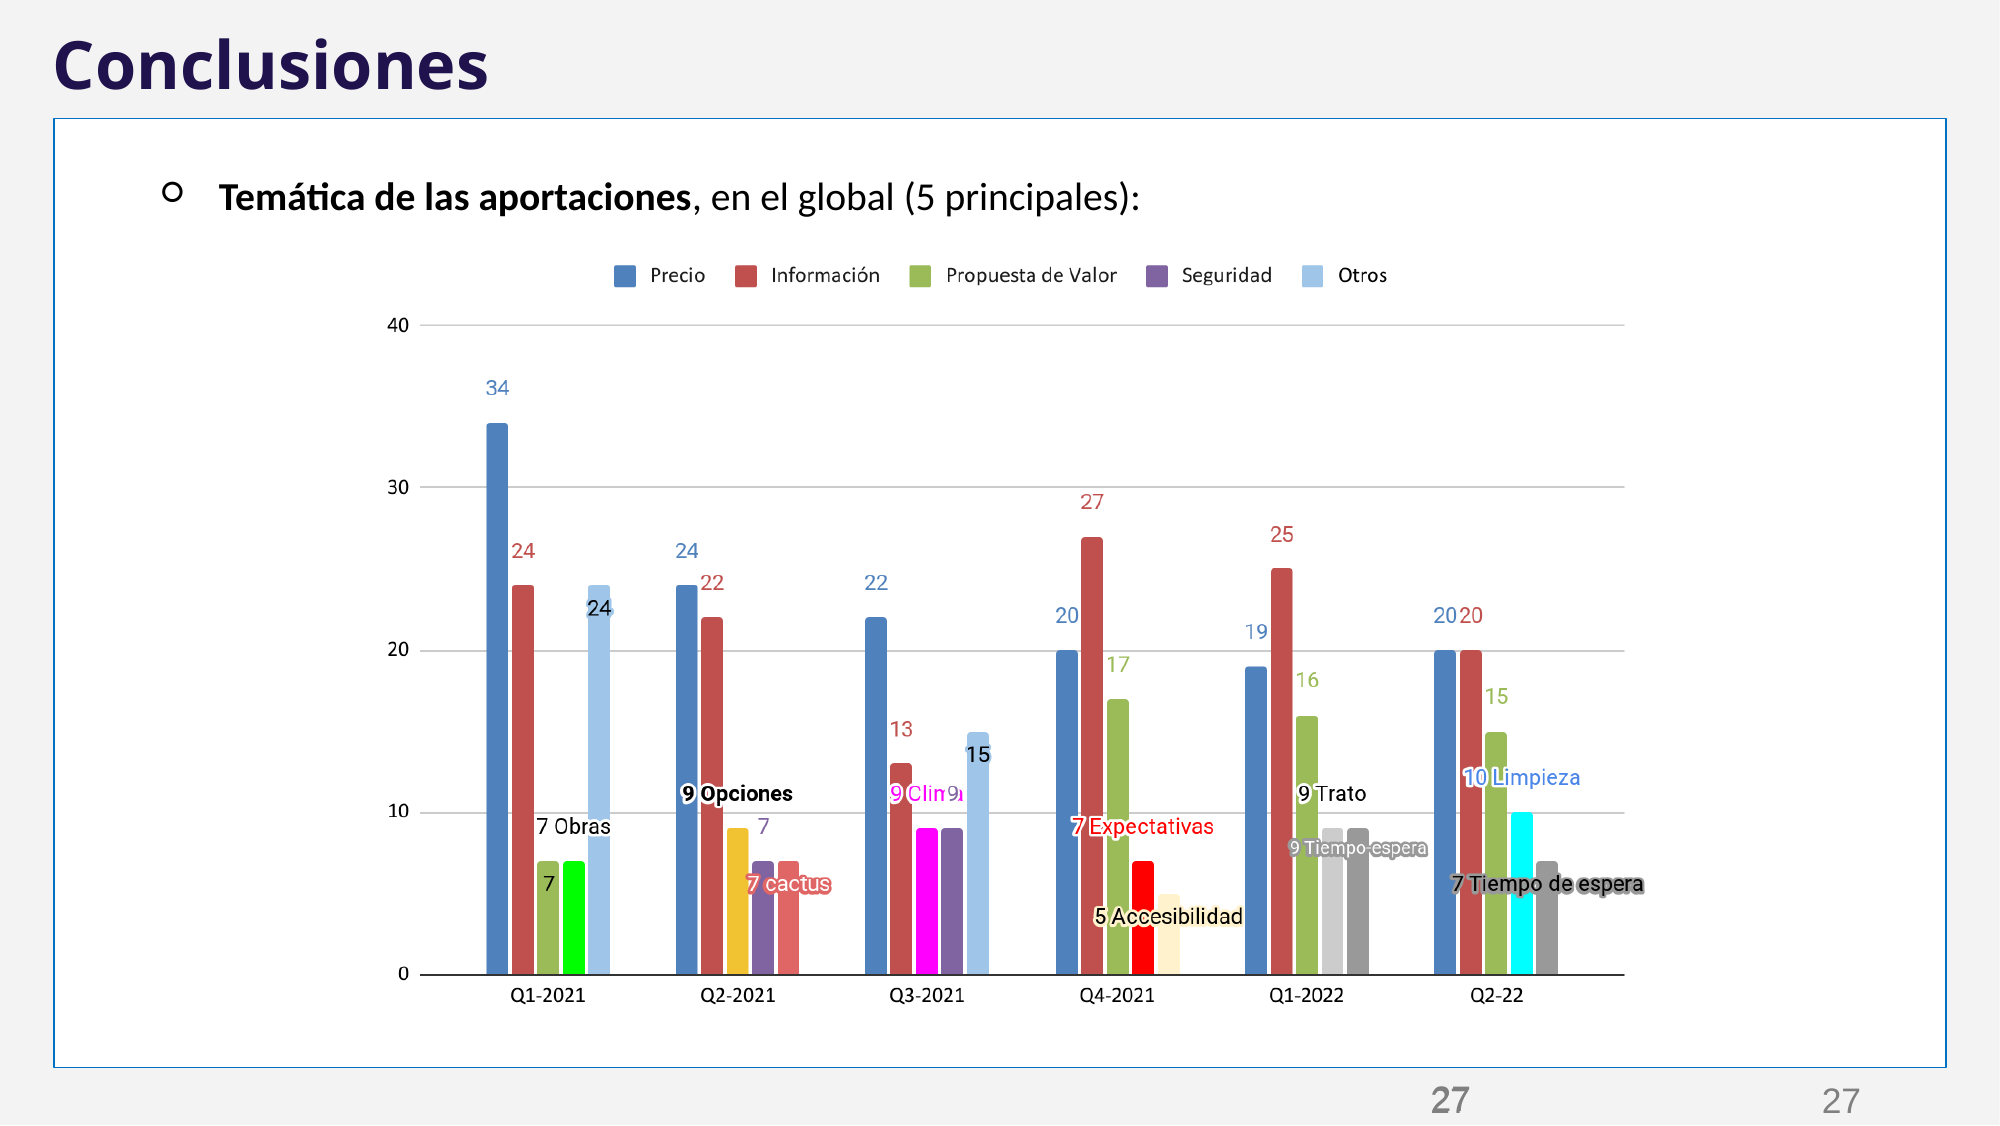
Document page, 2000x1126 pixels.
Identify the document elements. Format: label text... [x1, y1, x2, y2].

text_box Temática de las aportaciones, en el global (5 principales): [53, 118, 1947, 1068]
text_box <number> [1412, 1069, 1880, 1126]
picture [335, 224, 1665, 1048]
text_box Conclusiones [52, 0, 1945, 126]
